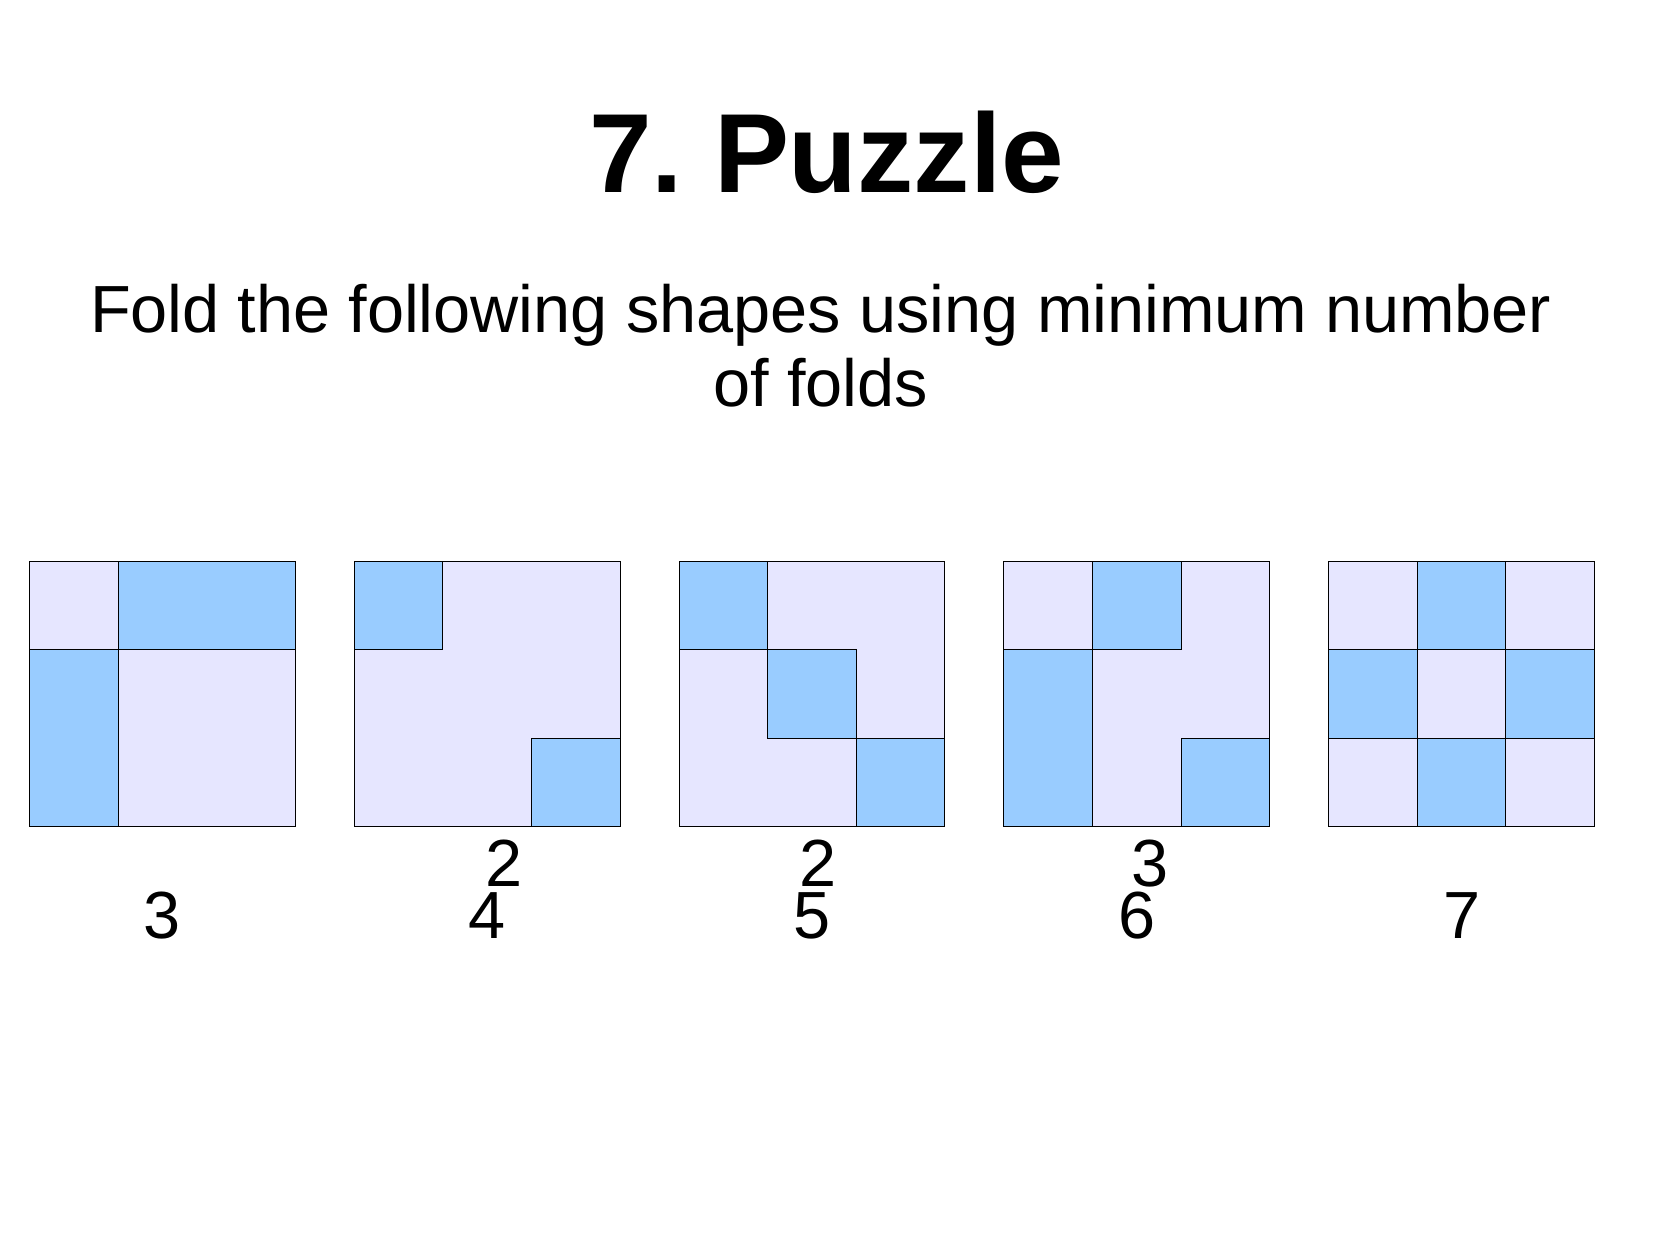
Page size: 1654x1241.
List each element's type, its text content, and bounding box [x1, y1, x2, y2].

text_box 6 [1092, 856, 1182, 975]
text_box [29, 561, 296, 827]
text_box 2 2 3 [354, 781, 1300, 945]
text_box 3 [118, 856, 207, 975]
text_box [354, 561, 621, 781]
text_box Fold the following shapes using minimum number of folds [76, 250, 1565, 443]
title 7. Puzzle [82, 49, 1571, 257]
text_box [1003, 561, 1270, 827]
text_box [679, 561, 945, 781]
text_box 4 [442, 856, 532, 975]
text_box 5 [767, 856, 857, 975]
text_box [1328, 561, 1595, 827]
text_box 7 [1417, 856, 1506, 975]
